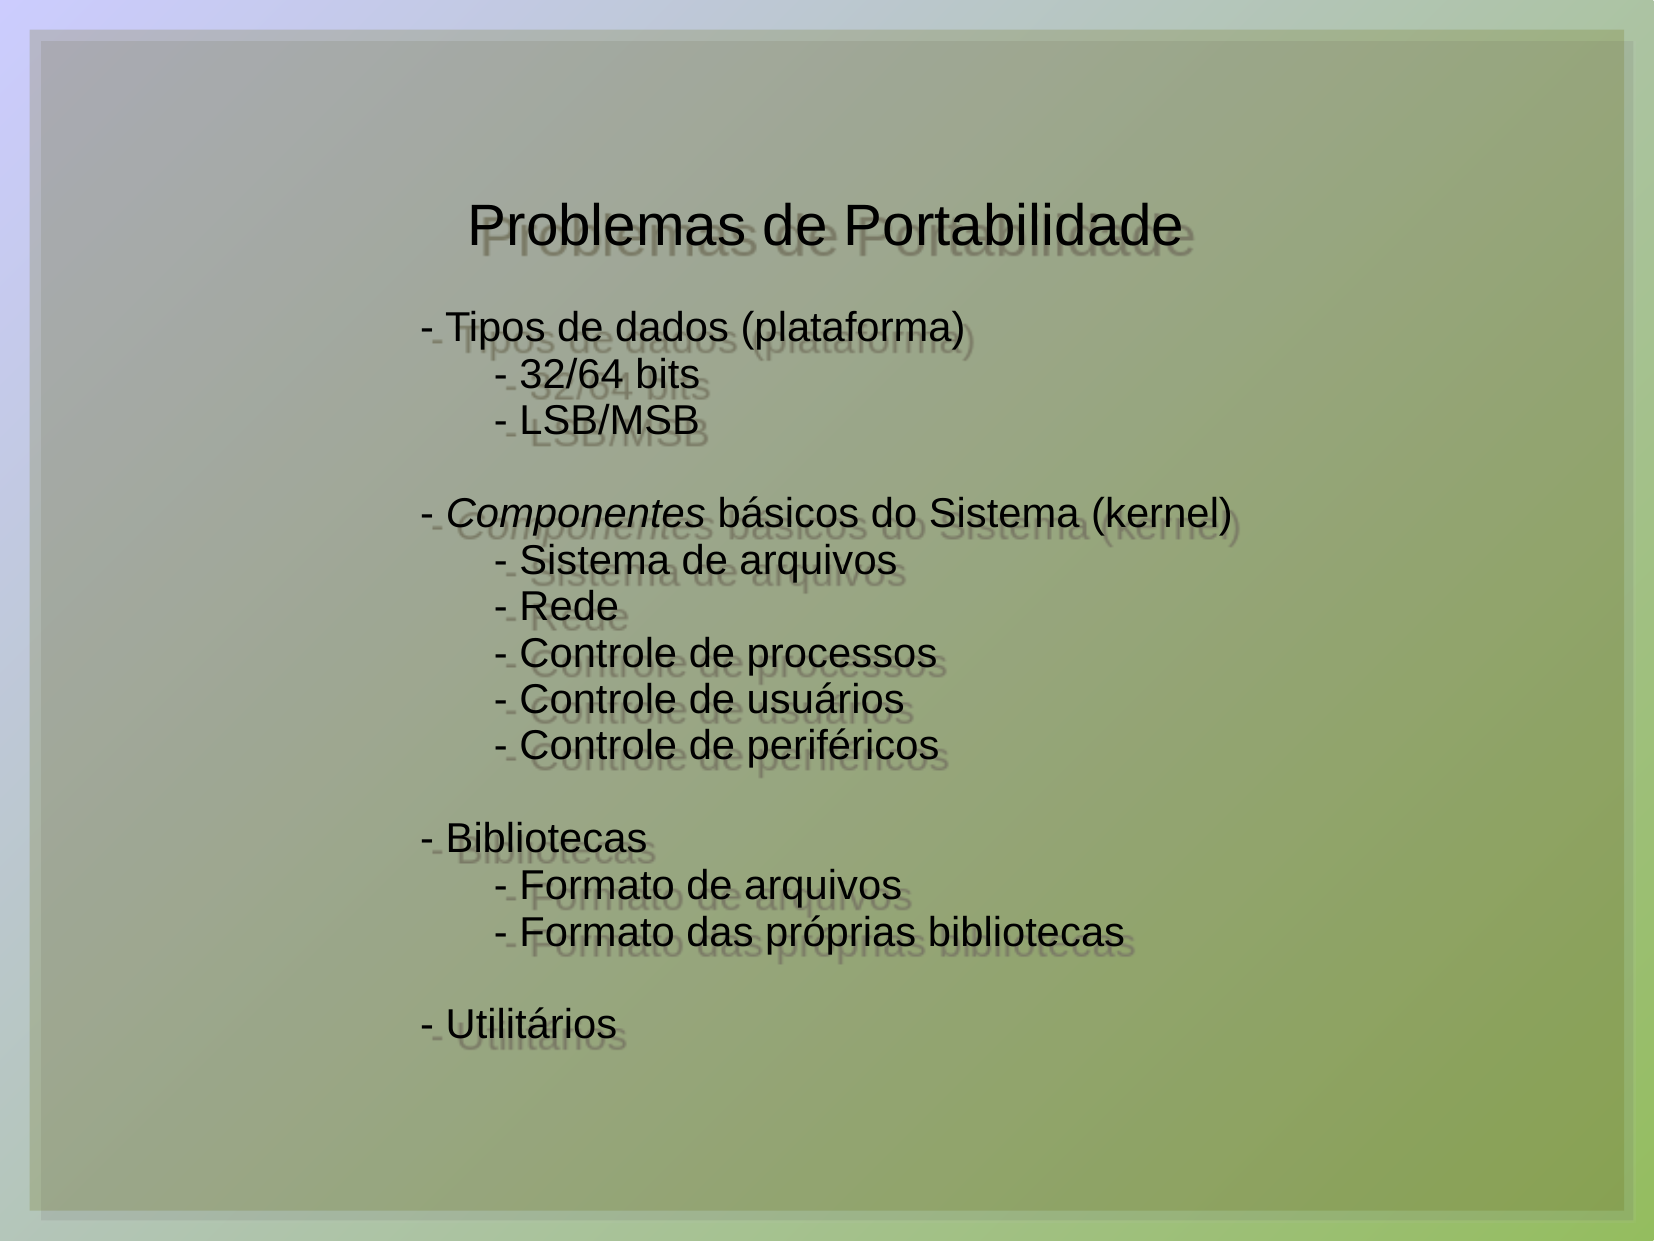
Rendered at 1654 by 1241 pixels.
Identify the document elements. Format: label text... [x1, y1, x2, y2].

text_box Problemas de Portabilidade - Tipos de dados (plataforma) - 32/64 bits - LSB/MSB - Componentes básicos do Sistema (kernel) - Sistema de arquivos - Rede - Controle de processos - Controle de usuários - Controle de periféricos - Bibliotecas - Formato de arquivos - Formato das próprias bibliotecas - Utilitários [29, 29, 1625, 1211]
